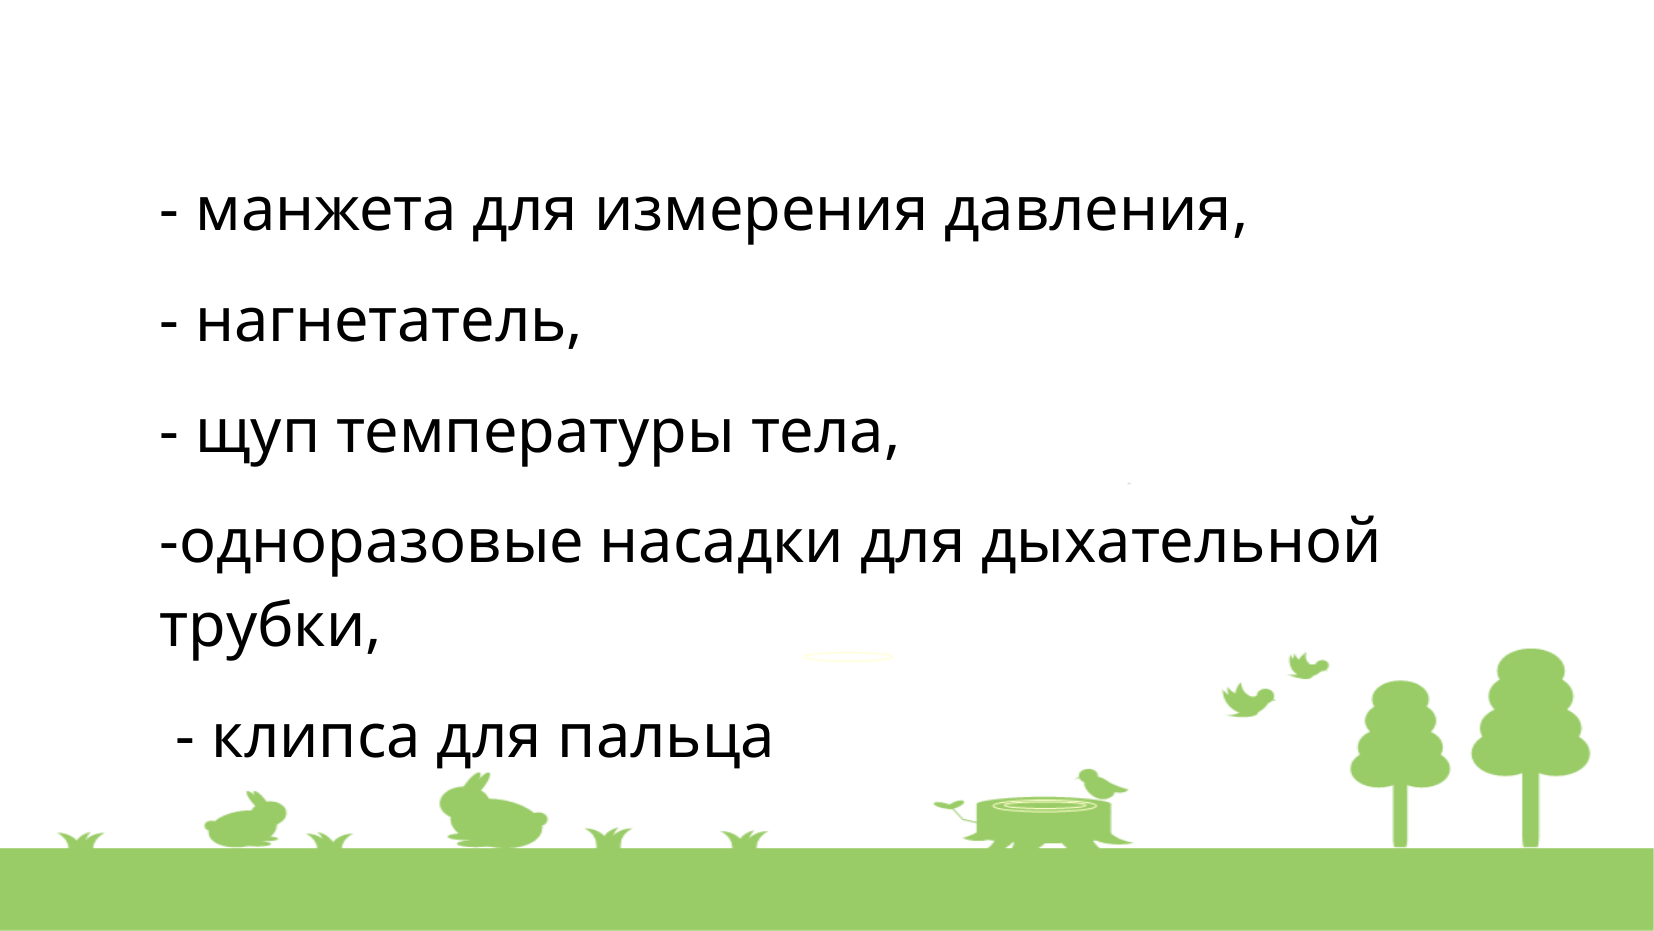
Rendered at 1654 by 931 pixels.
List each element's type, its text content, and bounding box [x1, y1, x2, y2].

list - манжета для измерения давления, - нагнетатель, - щуп температуры тела, -одноразовые насадки для дыхательной трубки, - клипса для пальца [94, 165, 1583, 780]
picture [0, 0, 1654, 931]
